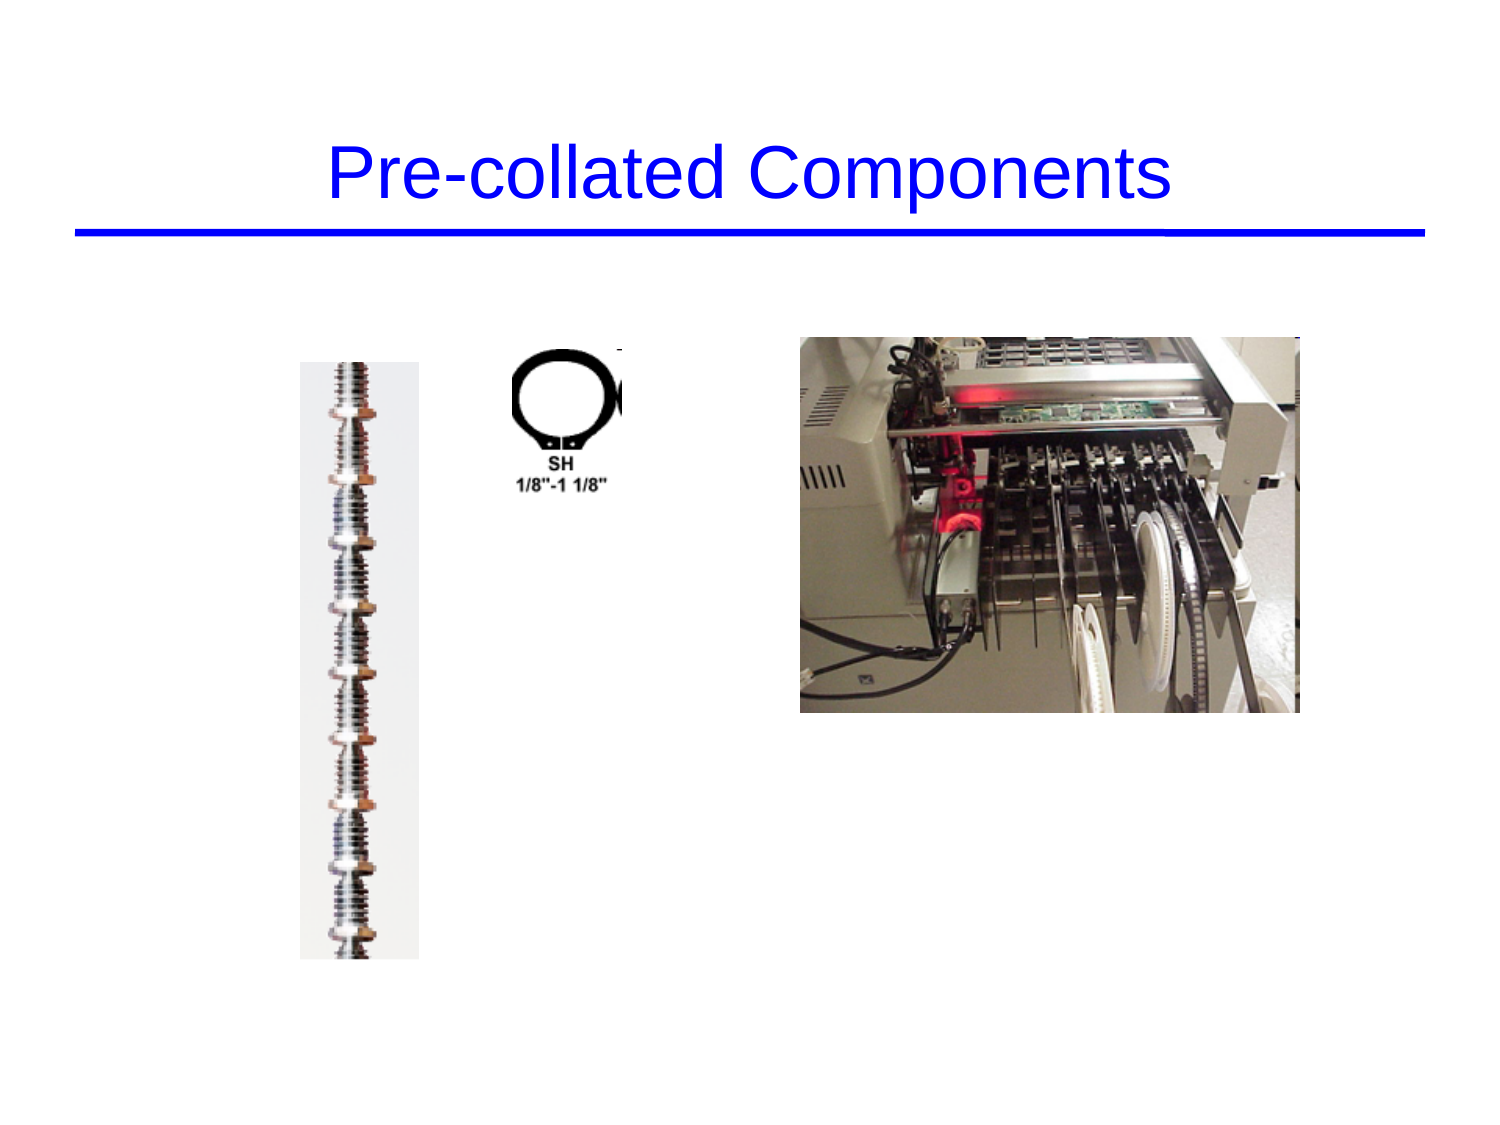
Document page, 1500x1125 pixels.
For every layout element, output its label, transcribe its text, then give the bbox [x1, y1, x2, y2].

title Pre-collated Components [112, 99, 1388, 238]
picture [512, 349, 622, 499]
picture [800, 337, 1300, 713]
picture [300, 362, 419, 961]
